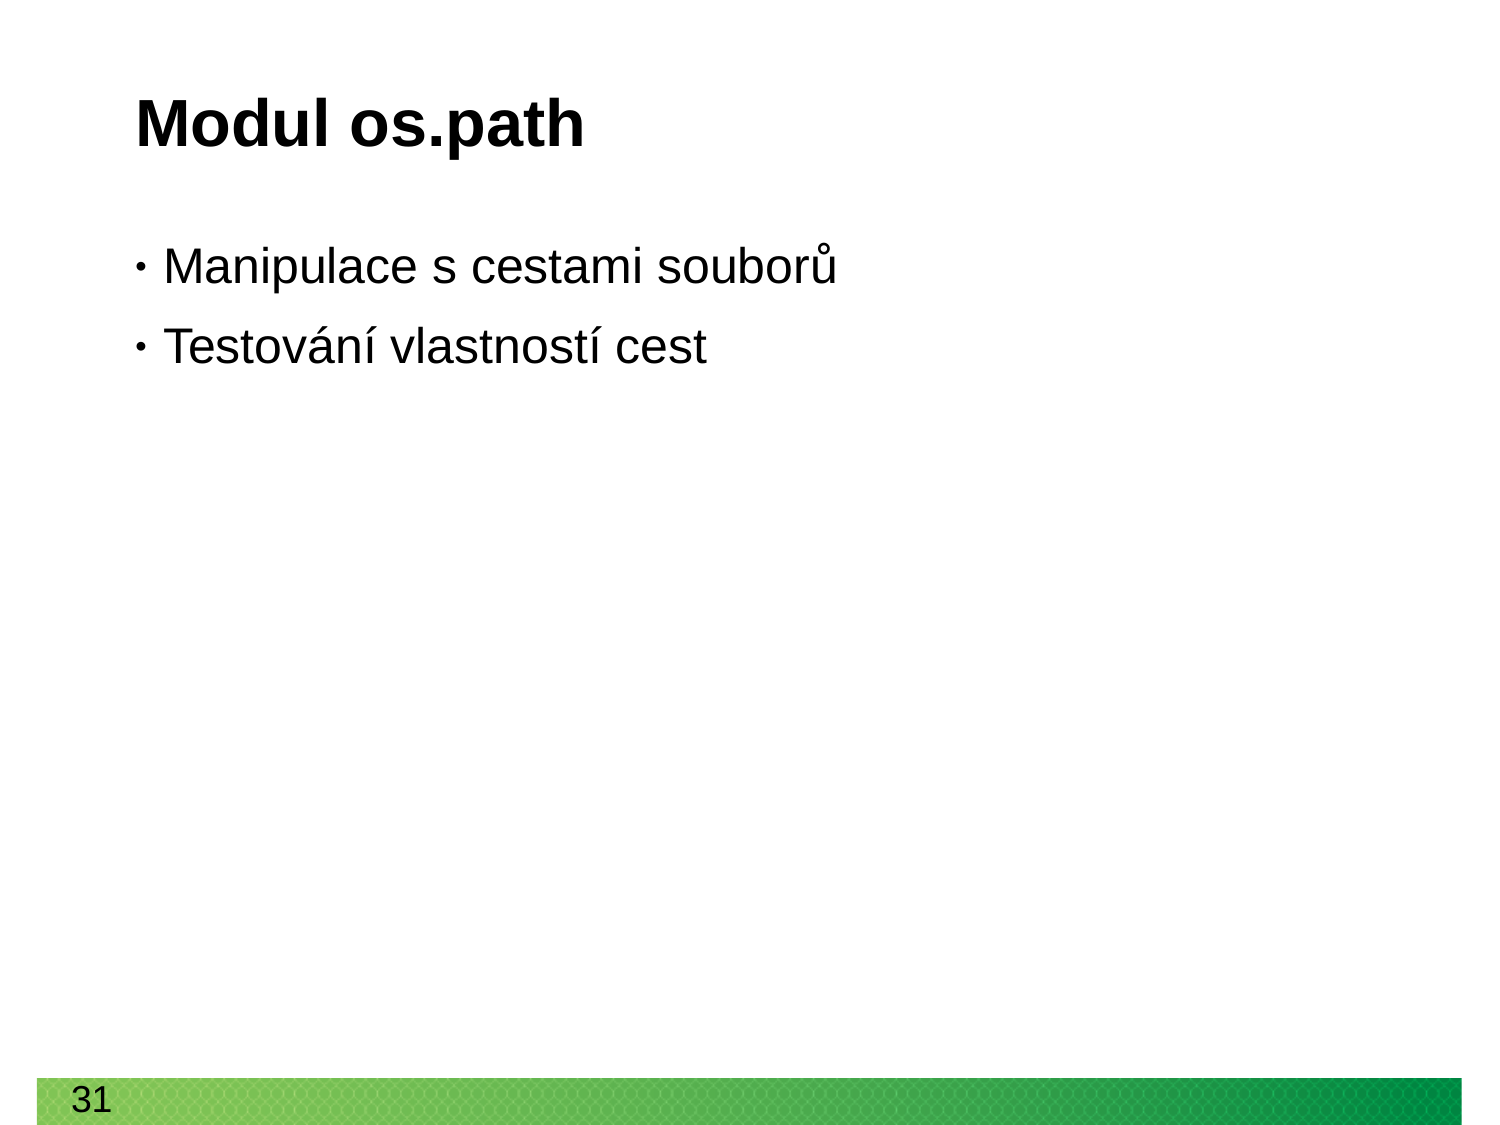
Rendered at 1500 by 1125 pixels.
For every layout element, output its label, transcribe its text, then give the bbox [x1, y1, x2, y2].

picture [36, 1078, 1462, 1125]
title Modul os.path [135, 41, 1372, 204]
list Manipulace s cestami souborů Testování vlastností cest [135, 238, 1372, 892]
